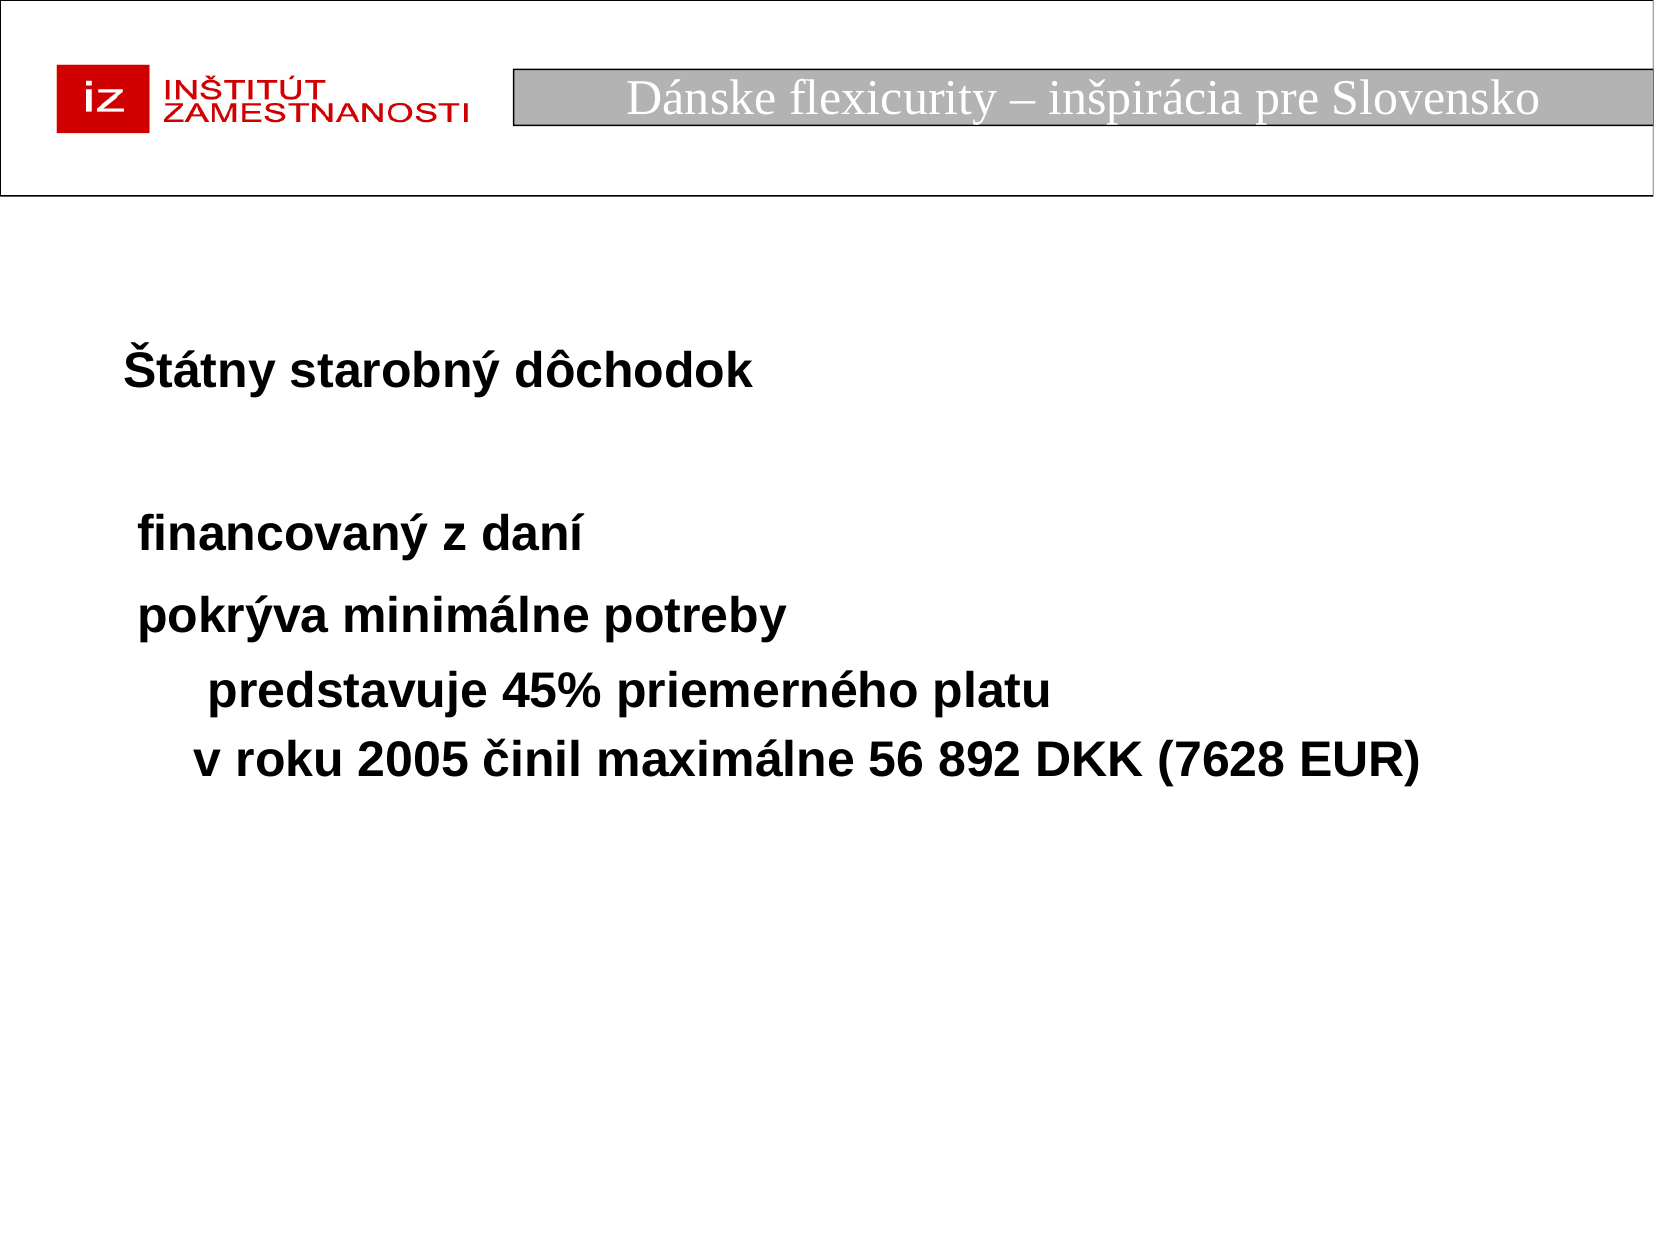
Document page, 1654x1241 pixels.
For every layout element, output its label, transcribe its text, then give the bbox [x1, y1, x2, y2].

picture [5, 5, 518, 190]
list Štátny starobný dôchodok financovaný z daní pokrýva minimálne potreby predstavuje 45% priemerného platu v roku 2005 činil maximálne 56 892 DKK (7628 EUR) [123, 346, 1536, 1214]
text_box [0, 0, 1654, 196]
text_box Dánske flexicurity – inšpirácia pre Slovensko [513, 69, 1654, 126]
